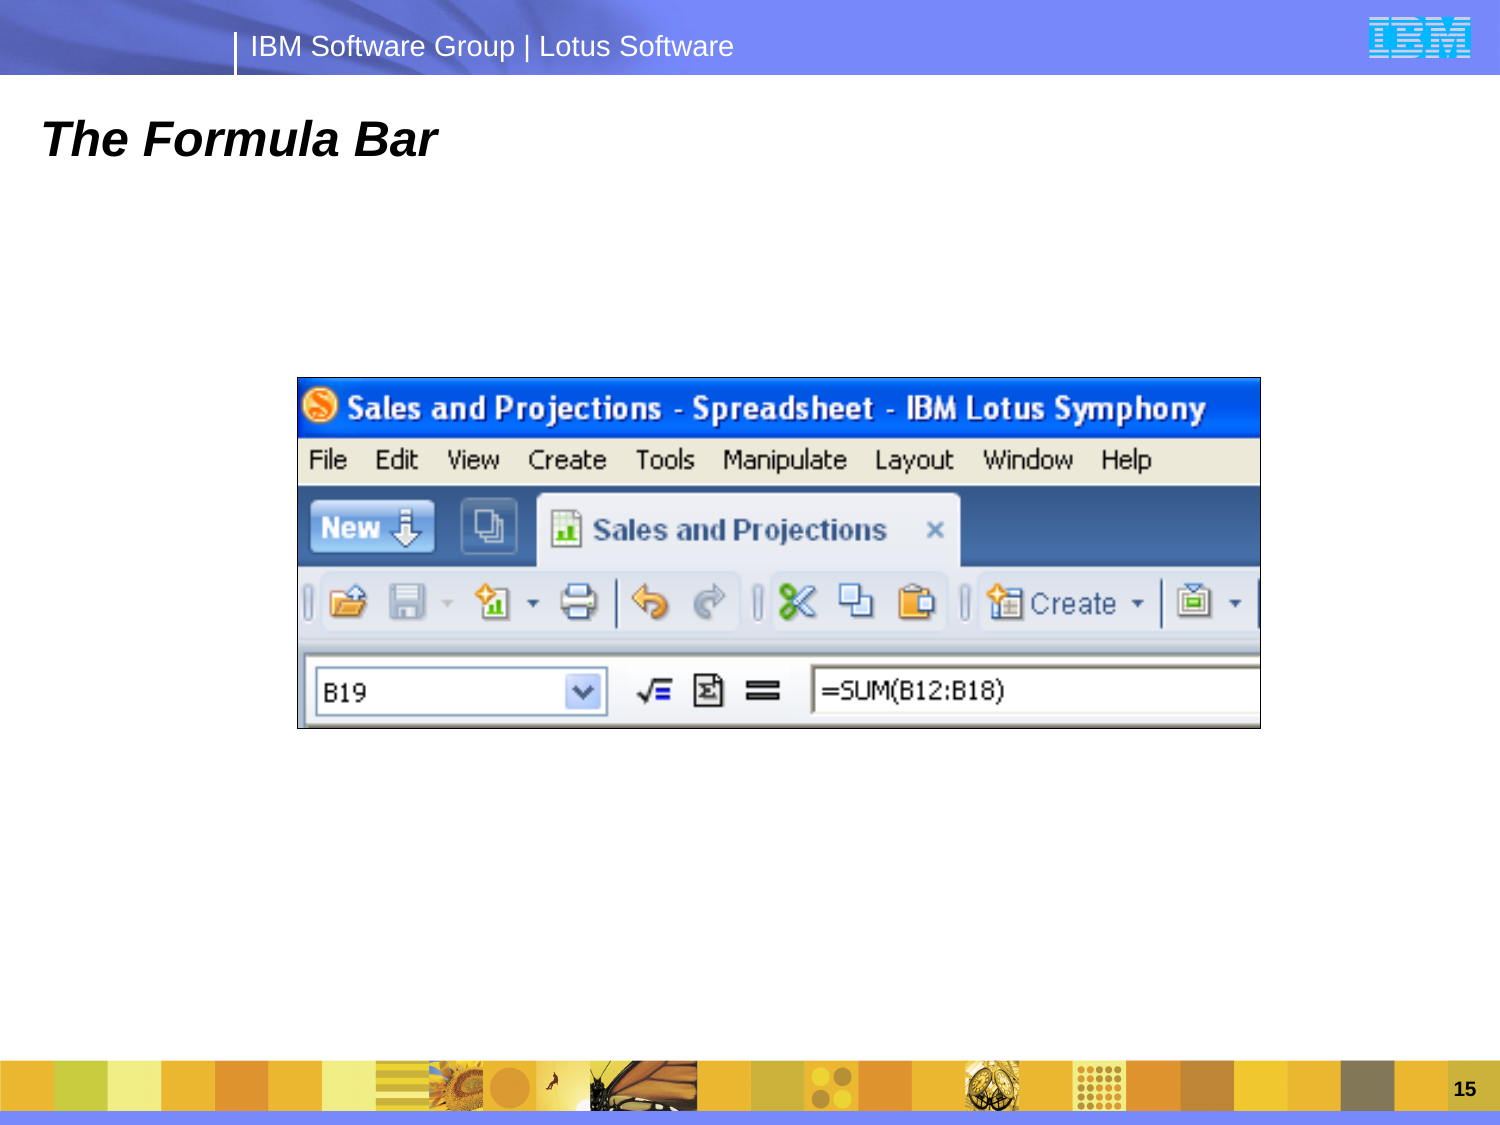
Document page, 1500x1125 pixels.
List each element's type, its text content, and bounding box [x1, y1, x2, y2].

title The Formula Bar [25, 106, 1378, 189]
picture [297, 377, 1261, 729]
picture [0, 1060, 1500, 1111]
picture [0, 0, 1500, 75]
